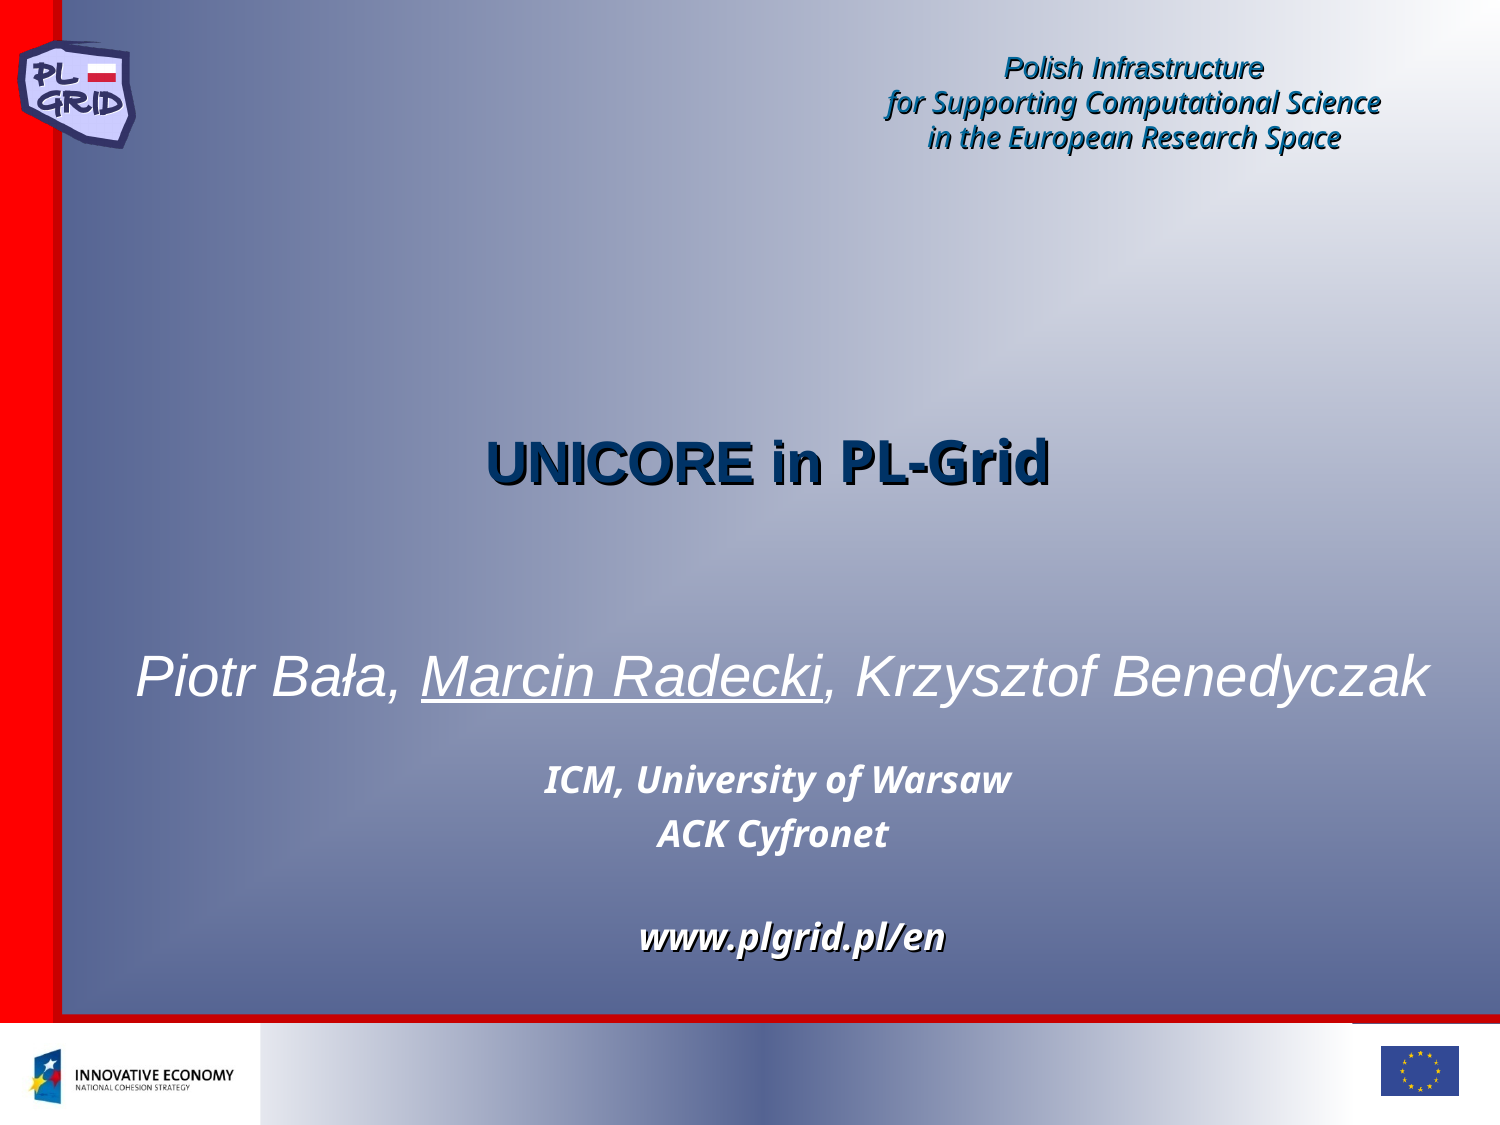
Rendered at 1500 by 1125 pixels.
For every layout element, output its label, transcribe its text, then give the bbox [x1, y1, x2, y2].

text_box ICM, University of Warsaw ACK Cyfronet [147, 716, 1400, 1081]
picture [0, 1023, 261, 1125]
picture [1381, 1046, 1459, 1096]
text_box www.plgrid.pl/en [183, 904, 1402, 1000]
text_box Piotr Bała, Marcin Radecki, Krzysztof Benedyczak [120, 630, 1446, 716]
title UNICORE in PL-Grid [88, 366, 1447, 563]
picture [17, 0, 1500, 1014]
